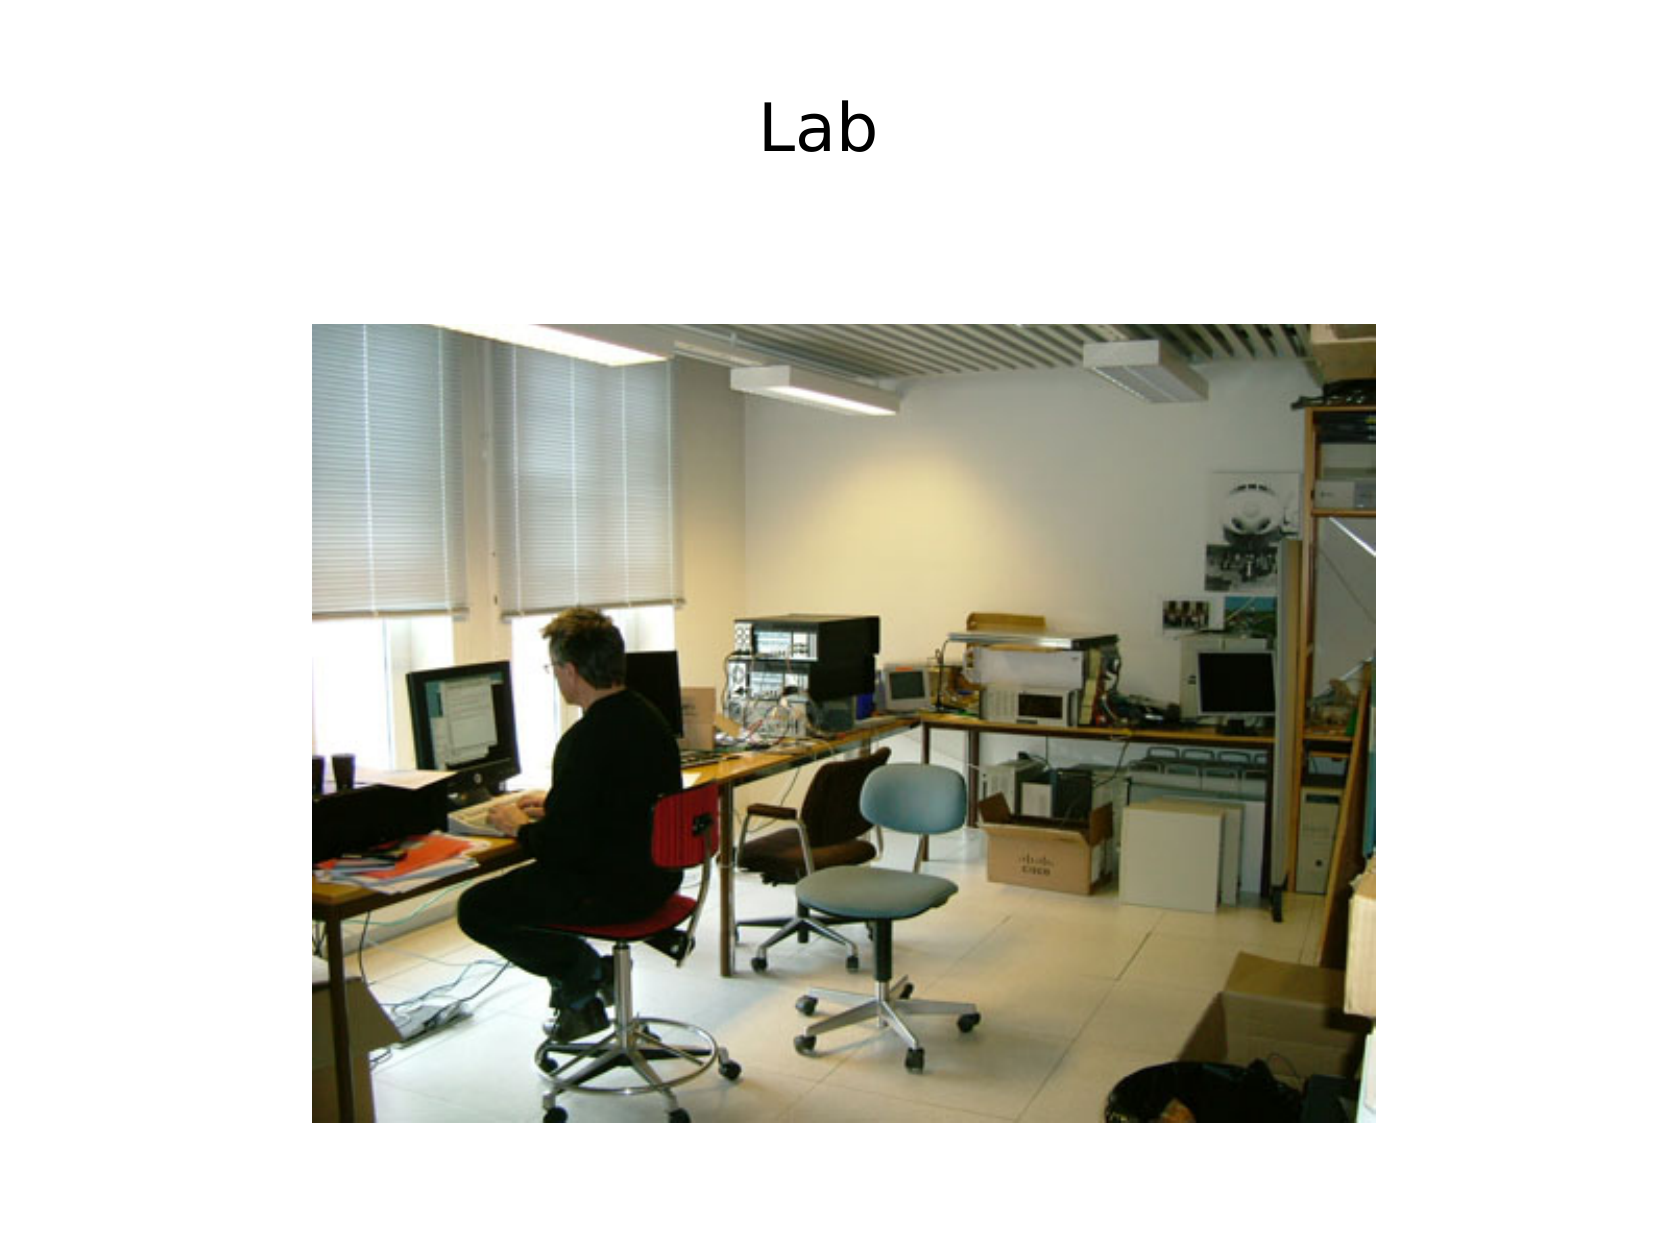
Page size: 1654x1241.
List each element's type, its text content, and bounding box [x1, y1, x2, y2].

picture [312, 324, 1376, 1123]
title Lab [112, 24, 1525, 233]
